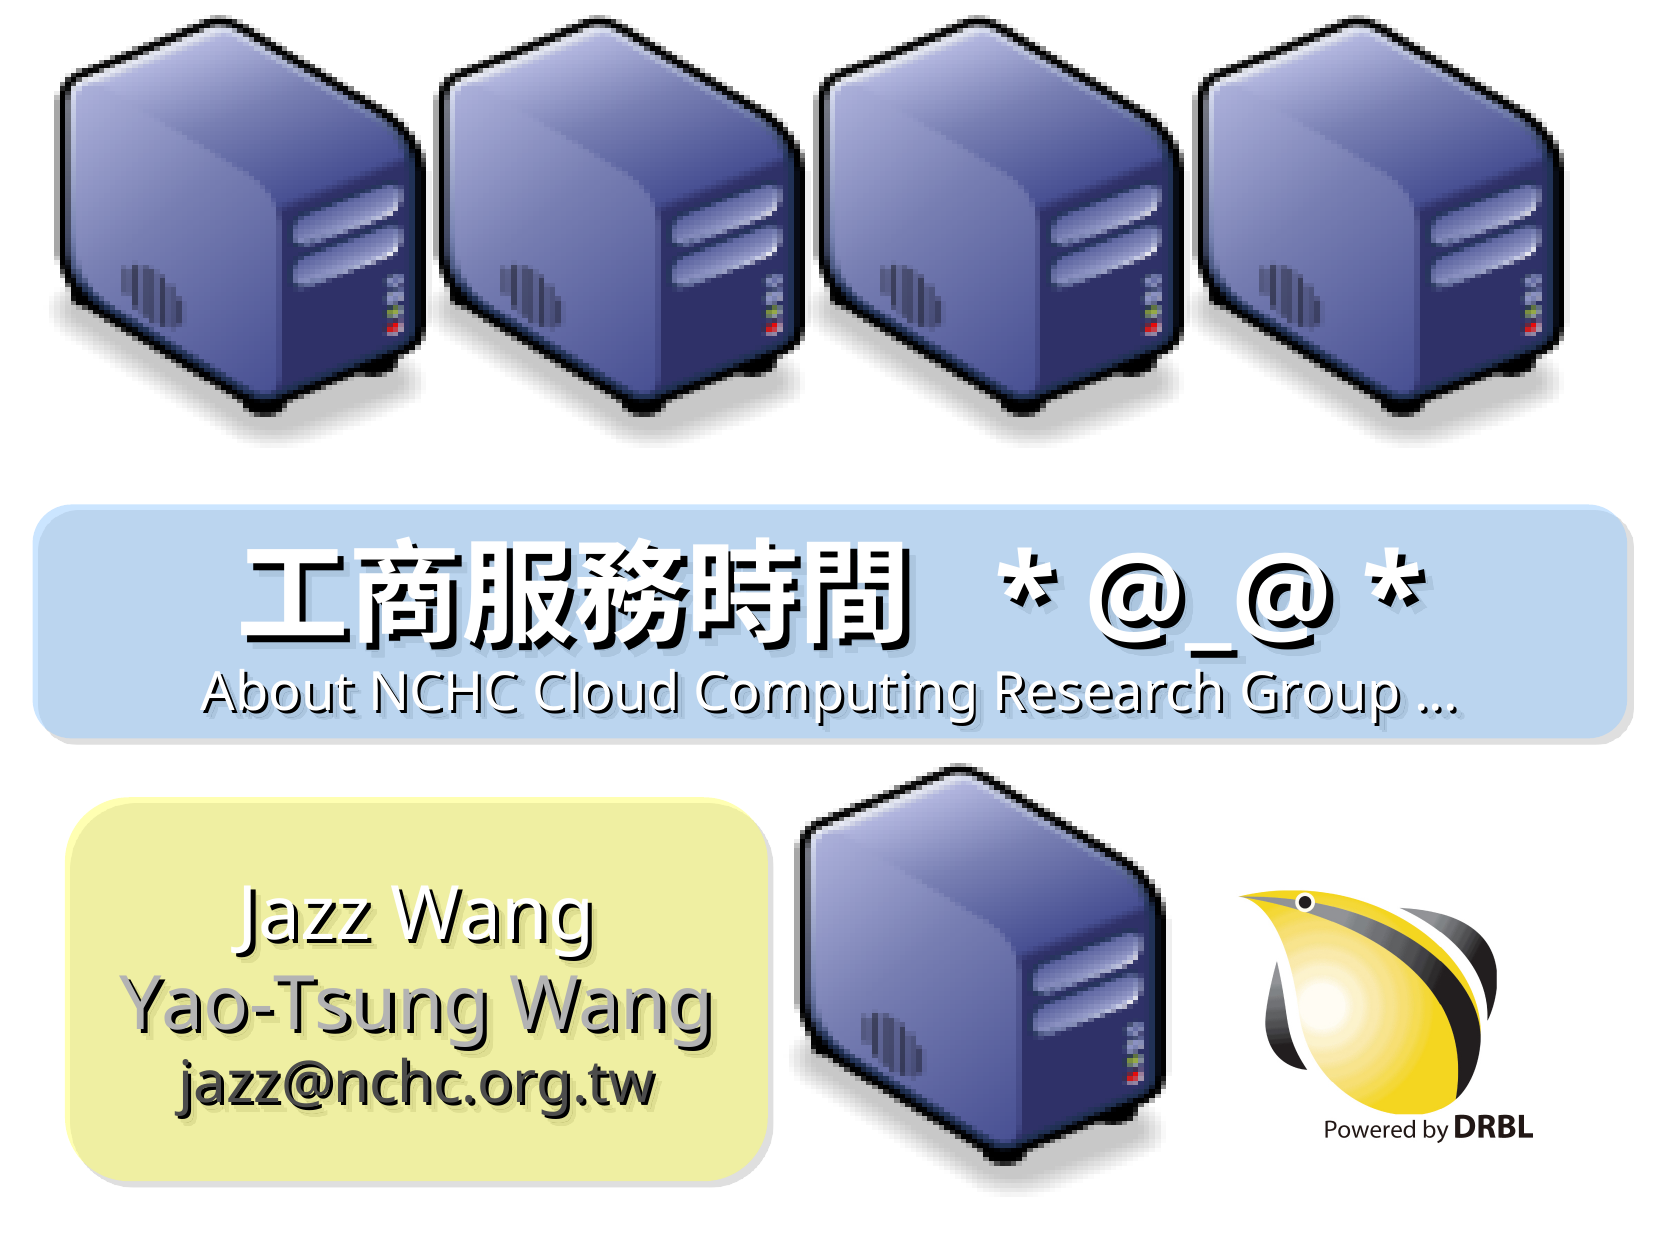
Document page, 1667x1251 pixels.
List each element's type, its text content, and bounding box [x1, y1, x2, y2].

text_box Jazz Wang Yao-Tsung Wang jazz@nchc.org.tw [64, 797, 768, 1182]
picture [767, 750, 1211, 1251]
text_box 工商服務時間 * @_@ * About NCHC Cloud Computing Research Group ... [32, 504, 1628, 739]
picture [27, 2, 1609, 502]
picture [1224, 874, 1548, 1152]
